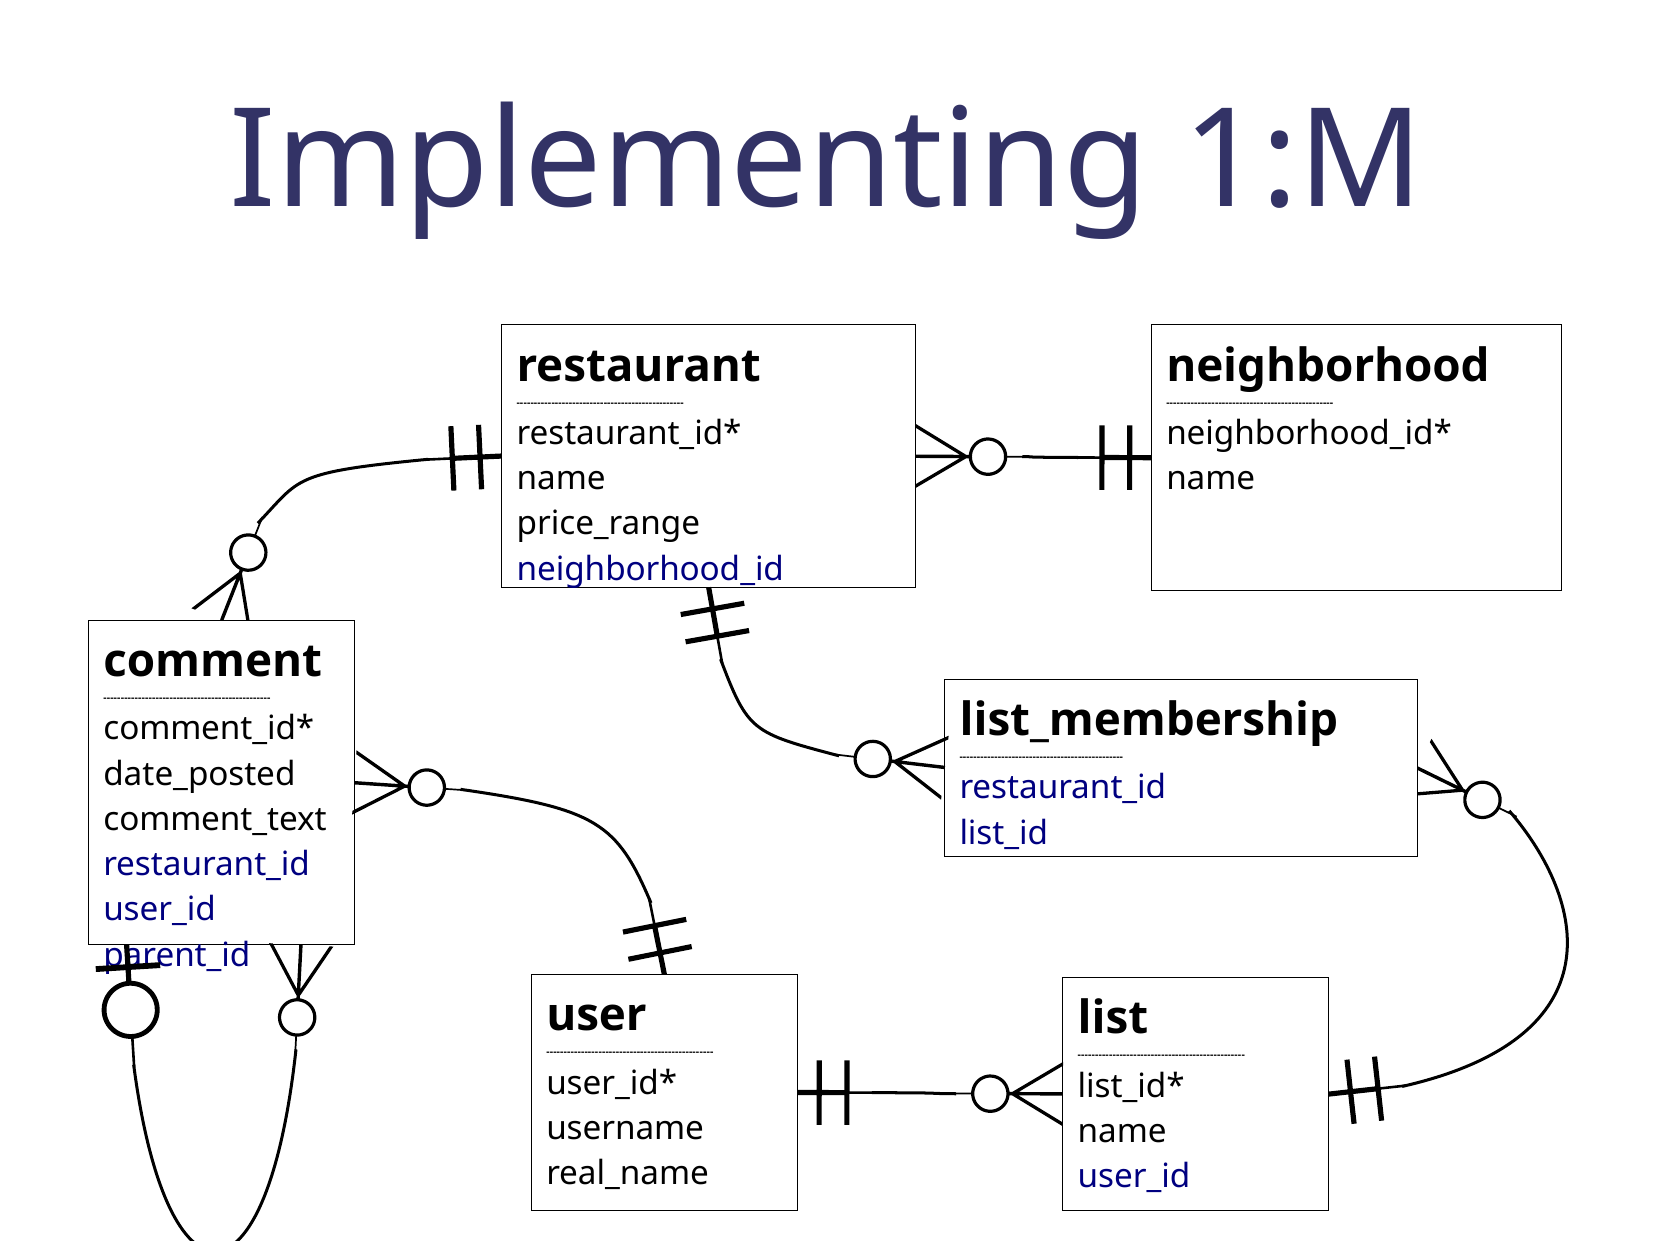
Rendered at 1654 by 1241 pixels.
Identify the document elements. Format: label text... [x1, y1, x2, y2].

text_box restaurant ------------------------------------------------ restaurant_id* name price_range neighborhood_id [501, 324, 916, 588]
text_box neighborhood ------------------------------------------------ neighborhood_id* name [1151, 324, 1562, 591]
text_box comment ------------------------------------------------ comment_id* date_posted comment_text restaurant_id user_id parent_id [88, 620, 355, 945]
title Implementing 1:M [82, 49, 1571, 257]
text_box list ------------------------------------------------ list_id* name user_id [1062, 977, 1329, 1211]
text_box list_membership ----------------------------------------------- restaurant_id list_id [944, 679, 1418, 857]
text_box user ------------------------------------------------ user_id* username real_name [531, 974, 798, 1211]
